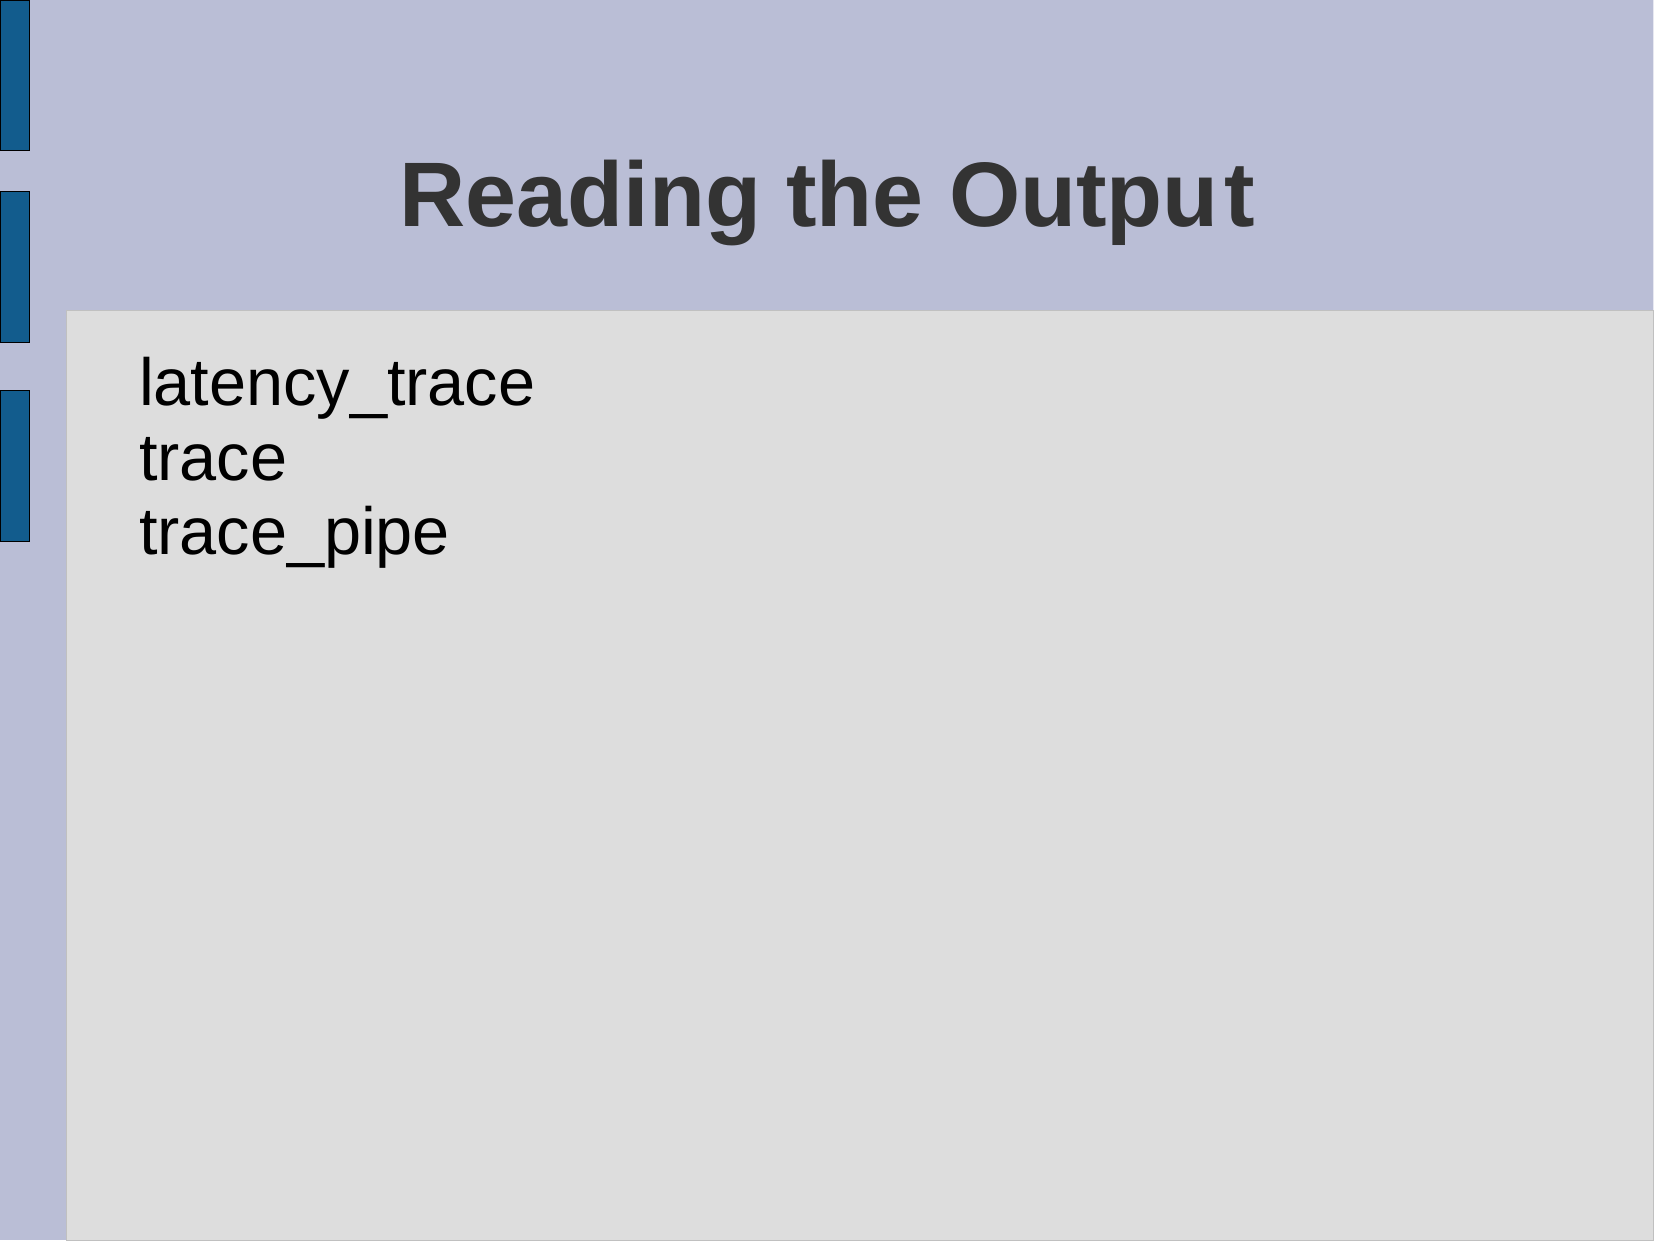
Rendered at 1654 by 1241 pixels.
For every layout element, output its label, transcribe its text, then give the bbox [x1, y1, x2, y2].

title Reading the Outpu t [121, 98, 1534, 291]
list latency_trace trace trace_pipe [121, 344, 1534, 1112]
